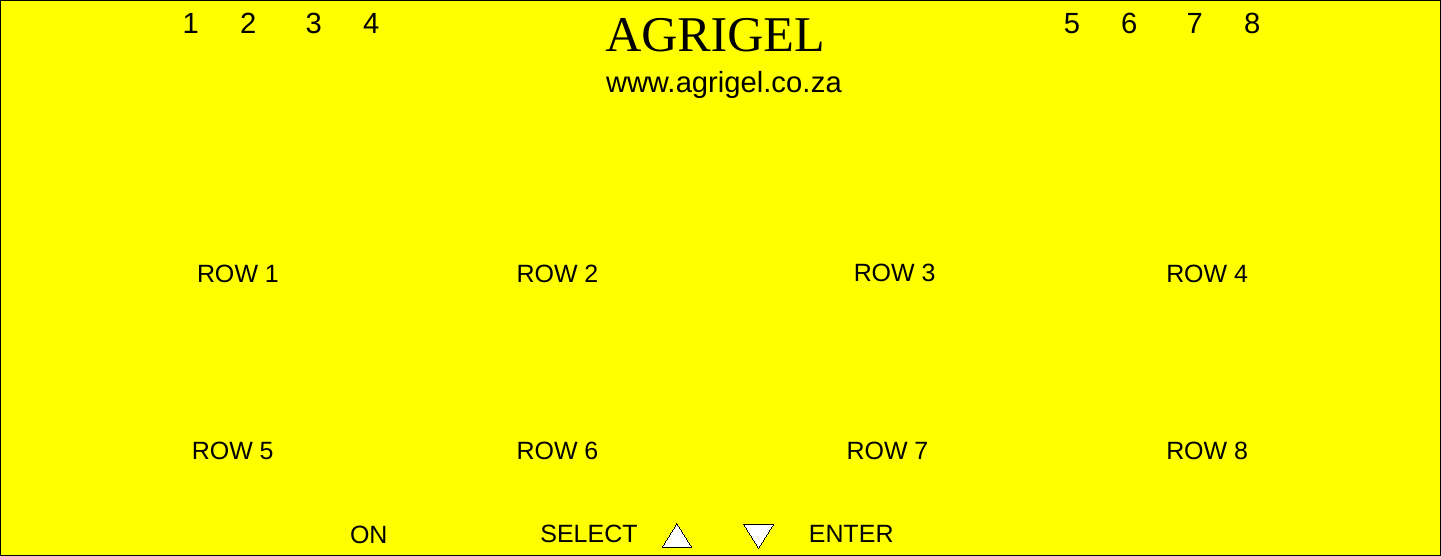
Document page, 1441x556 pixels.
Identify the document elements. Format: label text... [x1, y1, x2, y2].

text_box ROW 3 [838, 250, 952, 294]
text_box [0, 0, 1441, 556]
text_box ROW 1 [182, 252, 296, 296]
text_box ROW 8 [1151, 429, 1265, 473]
text_box SELECT [525, 512, 654, 556]
text_box 5 6 7 8 [1048, 0, 1276, 48]
text_box 1 2 3 4 [167, 0, 395, 48]
text_box ROW 7 [831, 429, 945, 473]
text_box ROW 4 [1151, 252, 1265, 296]
text_box ROW 2 [501, 252, 615, 296]
text_box ROW 5 [177, 429, 291, 473]
text_box ROW 6 [501, 429, 615, 473]
text_box www.agrigel.co.za [591, 59, 857, 107]
text_box ON [335, 513, 403, 556]
text_box AGRIGEL [590, 0, 857, 72]
text_box ENTER [794, 512, 909, 556]
